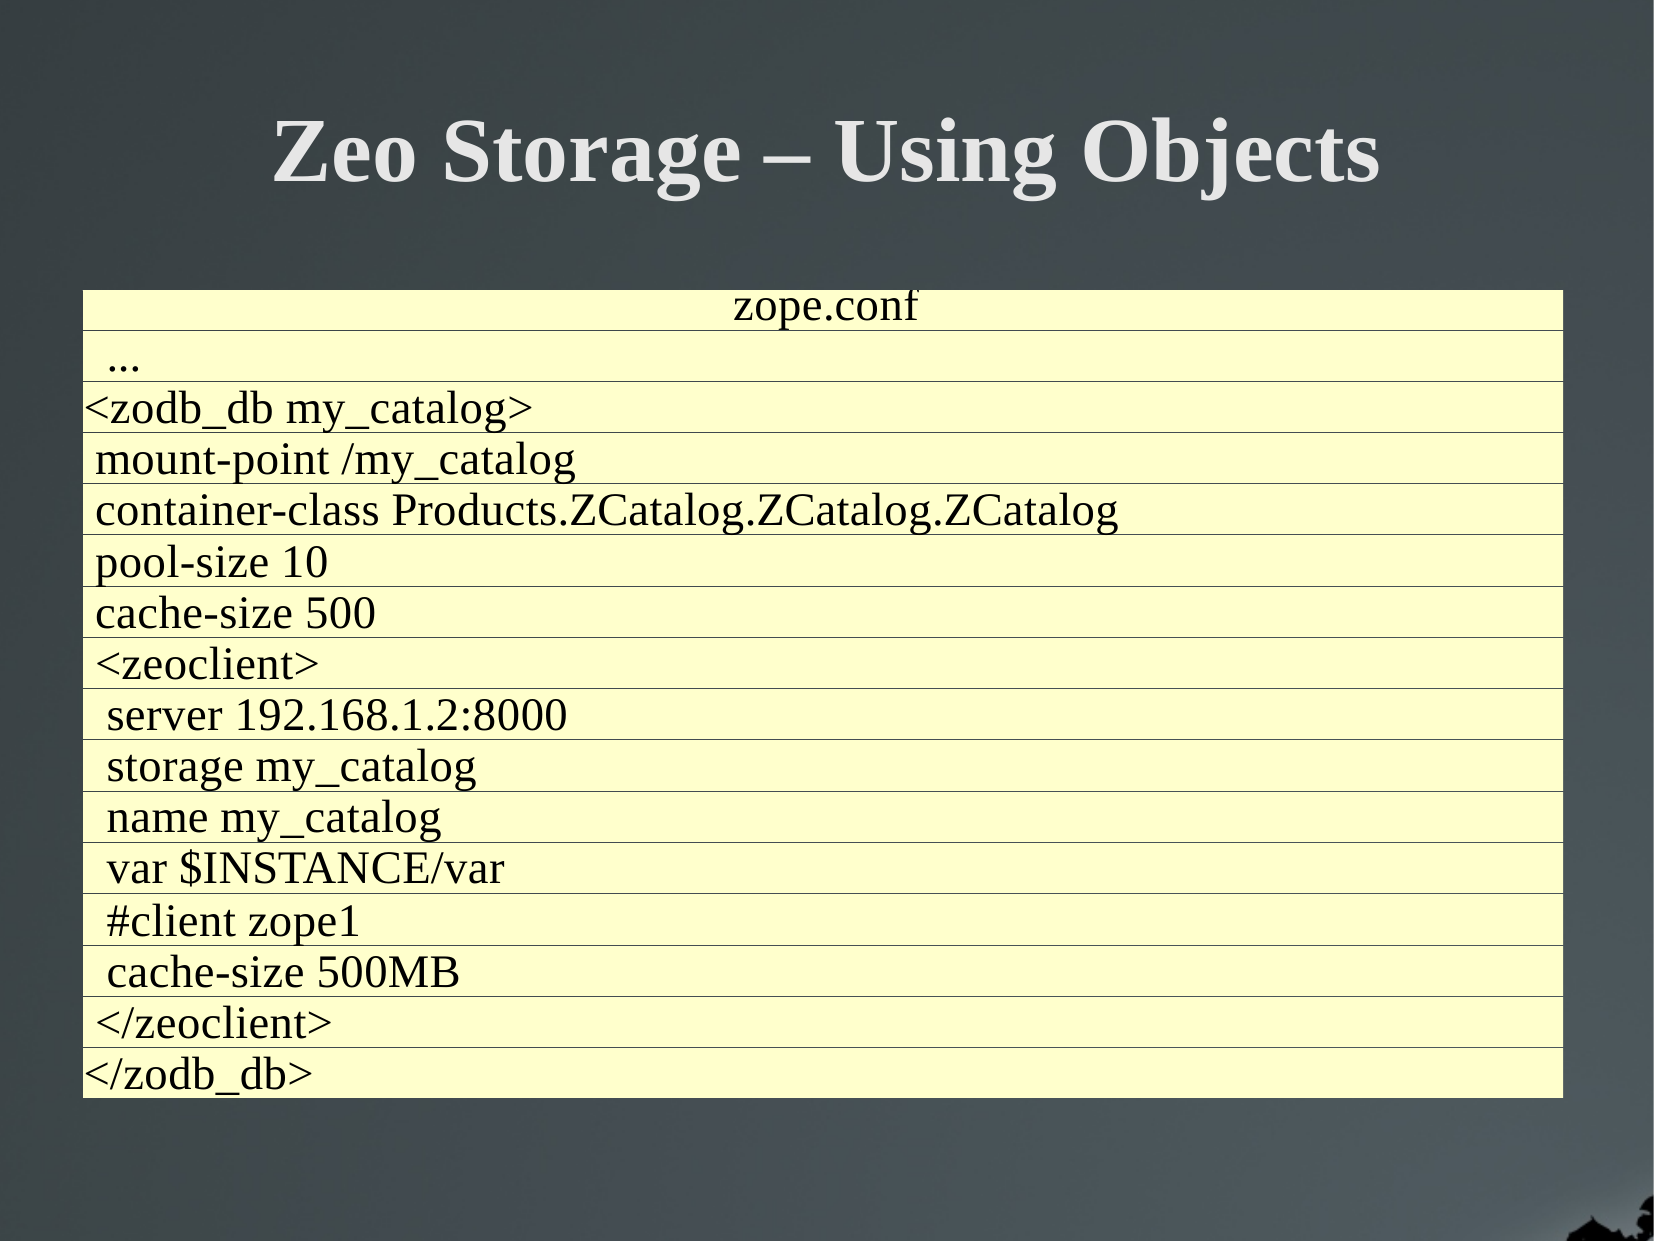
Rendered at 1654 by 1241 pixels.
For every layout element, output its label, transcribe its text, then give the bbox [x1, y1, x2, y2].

picture [0, 0, 1654, 1241]
title Zeo Storage – Using Objects [82, 49, 1571, 257]
chart [82, 290, 1565, 1103]
